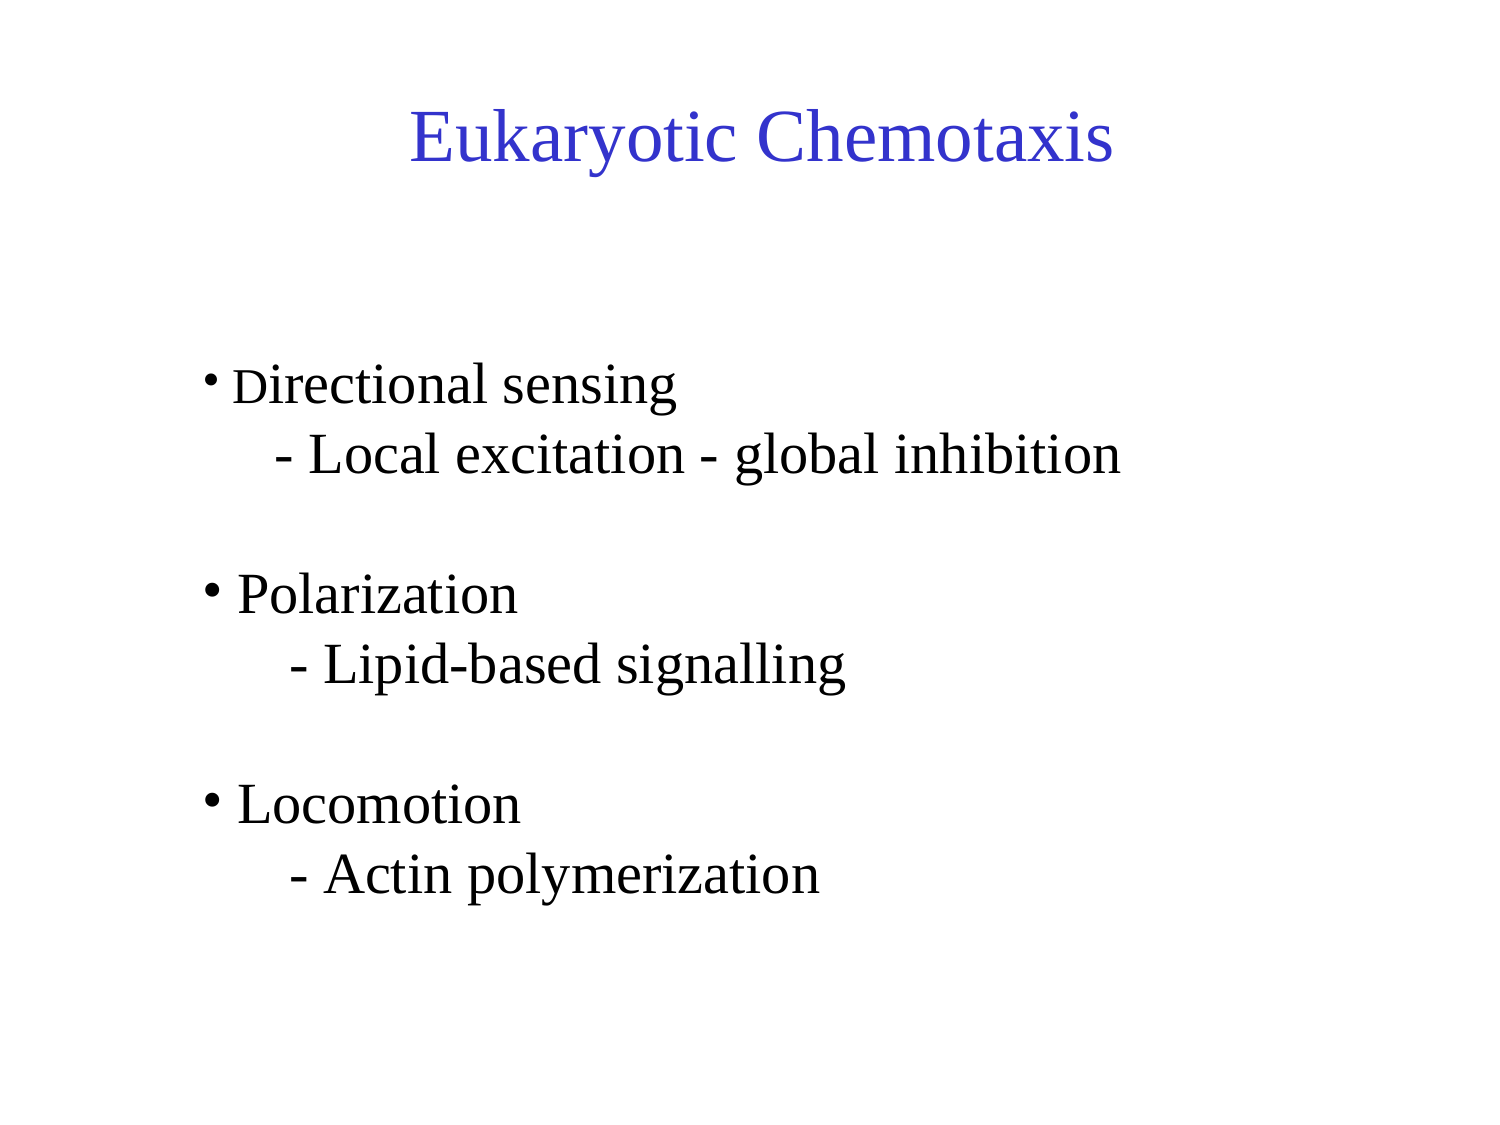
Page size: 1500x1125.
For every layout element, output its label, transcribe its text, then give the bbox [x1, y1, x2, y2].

text_box Directional sensing - Local excitation - global inhibition Polarization - Lipid-based signalling Locomotion - Actin polymerization [187, 337, 1138, 913]
title Eukaryotic Chemotaxis [125, 37, 1401, 225]
